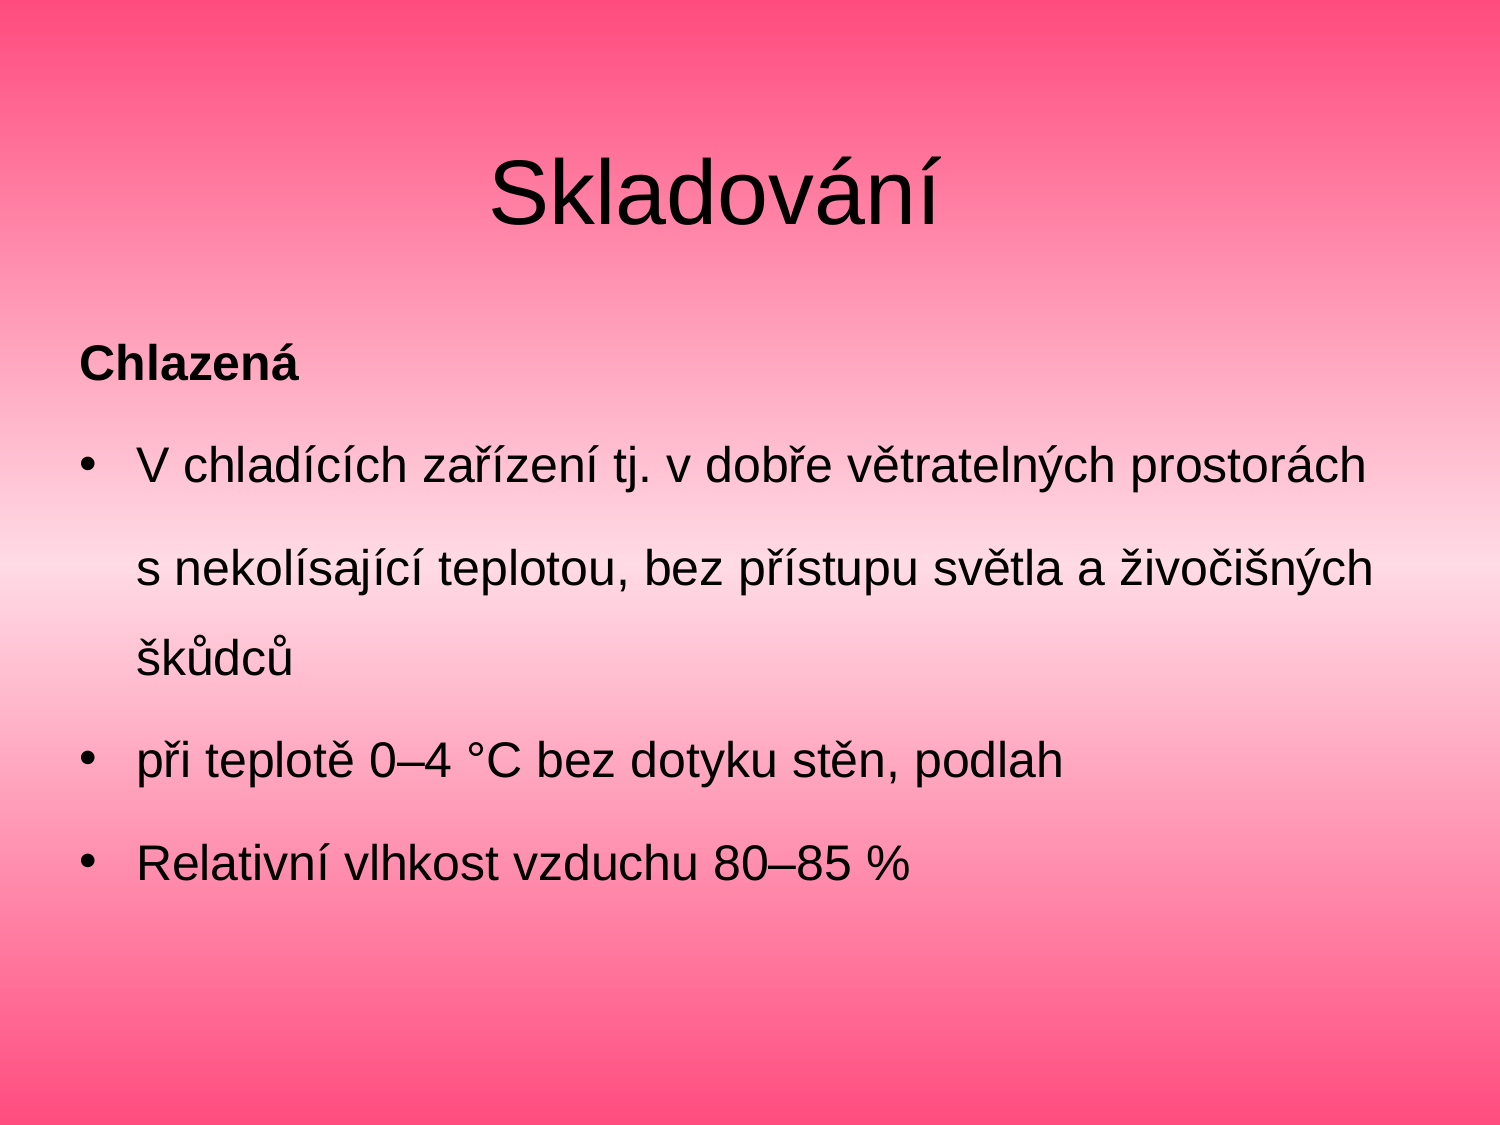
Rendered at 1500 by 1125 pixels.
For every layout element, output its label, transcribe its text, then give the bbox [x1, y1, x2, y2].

title Skladování [88, 125, 1343, 251]
list Chlazená V chladících zařízení tj. v dobře větratelných prostorách s nekolísající teplotou, bez přístupu světla a živočišných škůdců při teplotě 0–4 °C bez dotyku stěn, podlah Relativní vlhkost vzduchu 80–85 % [64, 292, 1458, 1005]
